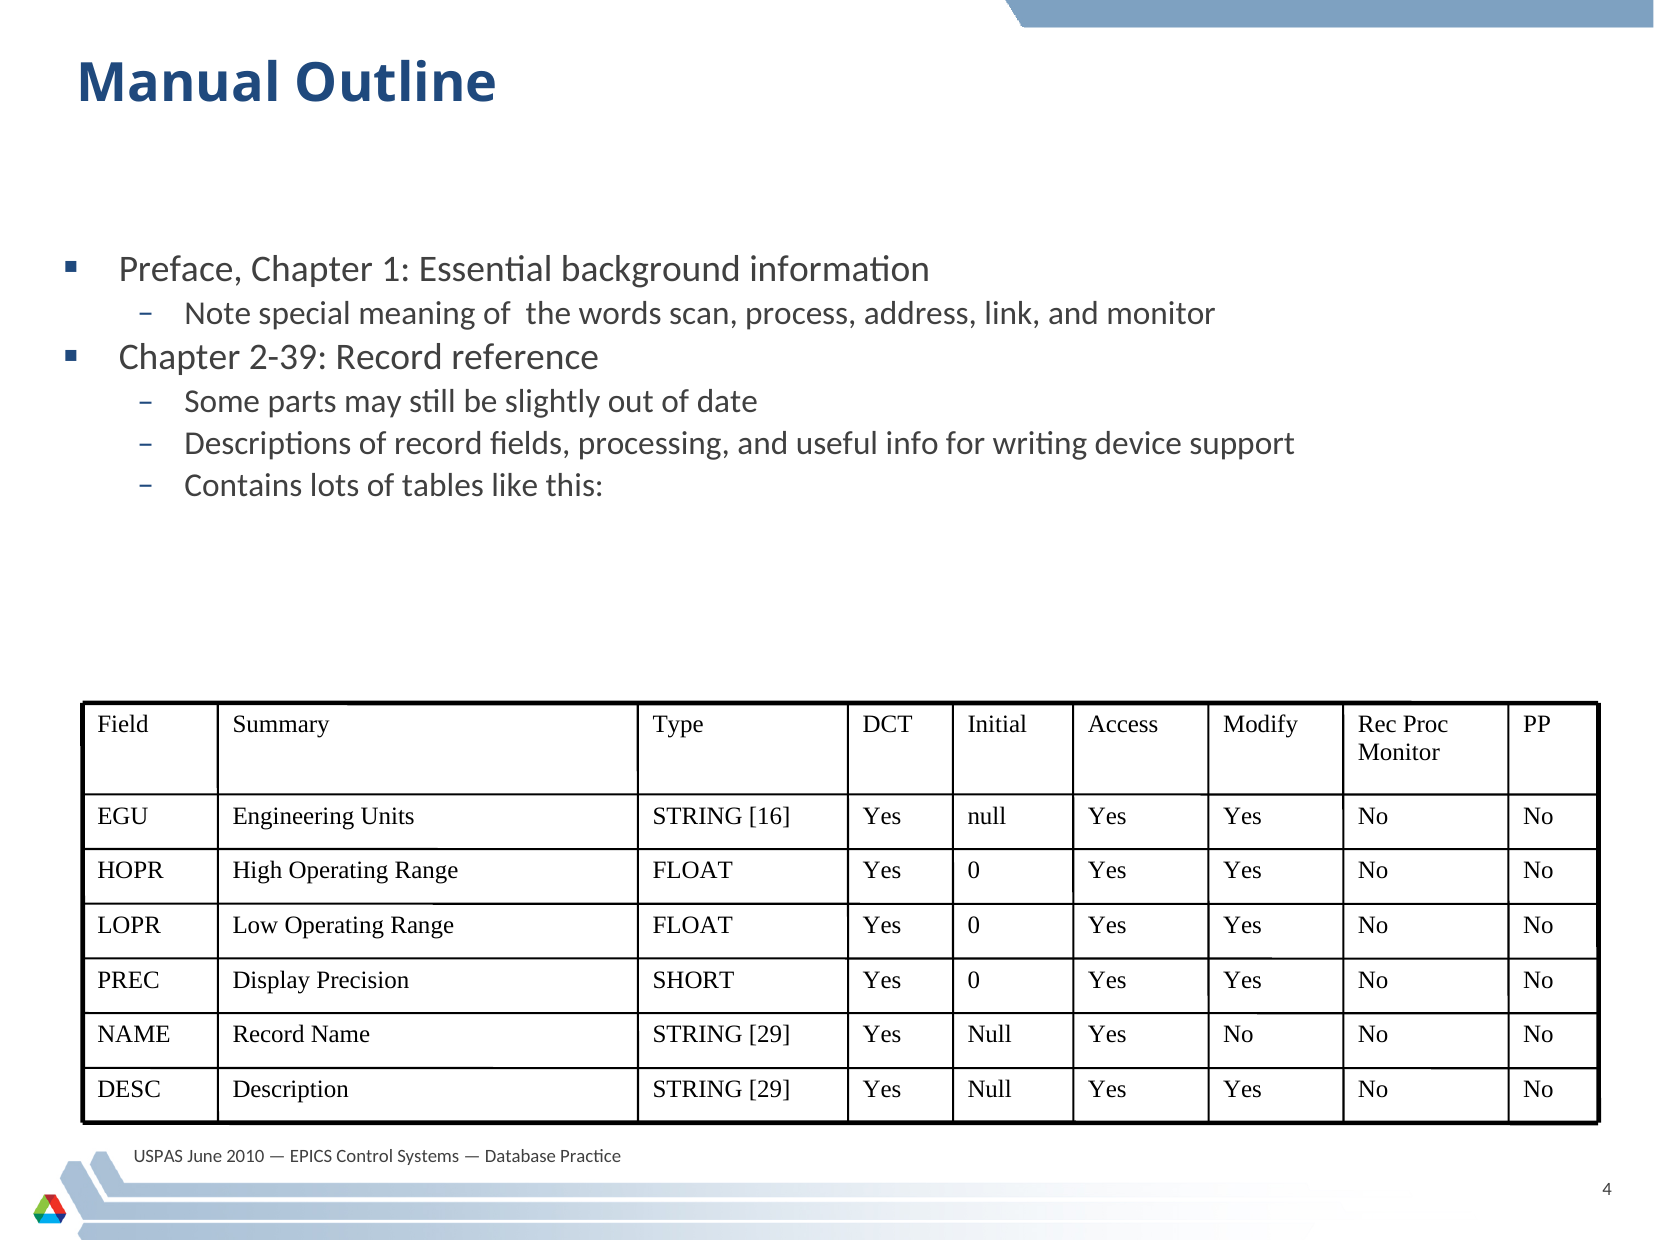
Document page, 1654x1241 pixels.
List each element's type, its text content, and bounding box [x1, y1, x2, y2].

text_box No [1510, 960, 1596, 1012]
text_box SHORT [639, 960, 847, 1012]
text_box No [1345, 960, 1507, 1012]
text_box null [954, 796, 1072, 848]
text_box Yes [1075, 1015, 1207, 1067]
text_box No [1510, 796, 1596, 848]
text_box STRING [29] [639, 1015, 847, 1067]
text_box Yes [1210, 851, 1342, 902]
text_box Yes [849, 796, 951, 848]
picture [0, 0, 1654, 29]
text_box PREC [86, 960, 216, 1012]
text_box STRING [29] [640, 1070, 847, 1120]
text_box No [1510, 1015, 1596, 1067]
picture [0, 1143, 1654, 1240]
text_box No [1510, 1070, 1596, 1120]
text_box Access [1075, 706, 1207, 793]
text_box Yes [850, 905, 951, 957]
text_box Yes [850, 1015, 952, 1067]
text_box Yes [1075, 960, 1207, 1012]
text_box Yes [1075, 851, 1207, 902]
text_box No [1345, 1015, 1507, 1067]
text_box No [1345, 851, 1507, 902]
text_box 0 [955, 960, 1072, 1012]
text_box DESC [86, 1069, 216, 1120]
text_box FLOAT [639, 851, 846, 902]
text_box Display Precision [219, 960, 636, 1012]
text_box No [1345, 1070, 1507, 1120]
text_box 0 [954, 851, 1072, 902]
text_box Description [219, 1070, 636, 1120]
text_box EGU [85, 796, 216, 847]
text_box Yes [1075, 905, 1207, 957]
text_box Field [85, 706, 216, 793]
text_box Yes [1210, 796, 1342, 848]
text_box No [1210, 1015, 1342, 1067]
list Preface, Chapter 1: Essential background information Note special meaning of the words scan, process, address, link, and monitor Chapter 2-39: Record reference Some parts may still be slightly out of date Descriptions of record fields, processing, and useful info for writing device support Contains lots of tables like this: [62, 253, 1498, 576]
text_box No [1510, 905, 1596, 957]
text_box Yes [1075, 796, 1207, 848]
text_box 0 [955, 905, 1072, 957]
text_box Summary [219, 706, 636, 793]
text_box LOPR [86, 905, 216, 957]
text_box Yes [850, 1070, 952, 1120]
text_box Null [955, 1070, 1072, 1120]
text_box Record Name [219, 1015, 636, 1067]
text_box Yes [1075, 1070, 1207, 1120]
text_box NAME [86, 1015, 216, 1066]
text_box Modify [1210, 706, 1342, 793]
title Manual Outline [61, 51, 1500, 123]
text_box Null [955, 1015, 1072, 1067]
text_box Yes [1210, 1070, 1342, 1120]
text_box PP [1510, 706, 1596, 793]
text_box Yes [1210, 905, 1342, 957]
text_box No [1345, 905, 1507, 957]
text_box Initial [954, 706, 1072, 793]
text_box Low Operating Range [219, 905, 636, 957]
text_box DCT [849, 706, 951, 793]
text_box High Operating Range [219, 851, 636, 902]
text_box No [1345, 796, 1507, 848]
text_box No [1510, 851, 1596, 902]
text_box HOPR [85, 851, 216, 902]
text_box Yes [850, 851, 951, 902]
text_box Engineering Units [219, 796, 636, 848]
text_box Rec Proc Monitor [1345, 706, 1507, 793]
text_box Yes [850, 960, 952, 1012]
text_box Yes [1210, 960, 1342, 1012]
text_box STRING [16] [639, 796, 846, 848]
text_box FLOAT [639, 905, 847, 957]
text_box Type [639, 706, 846, 793]
